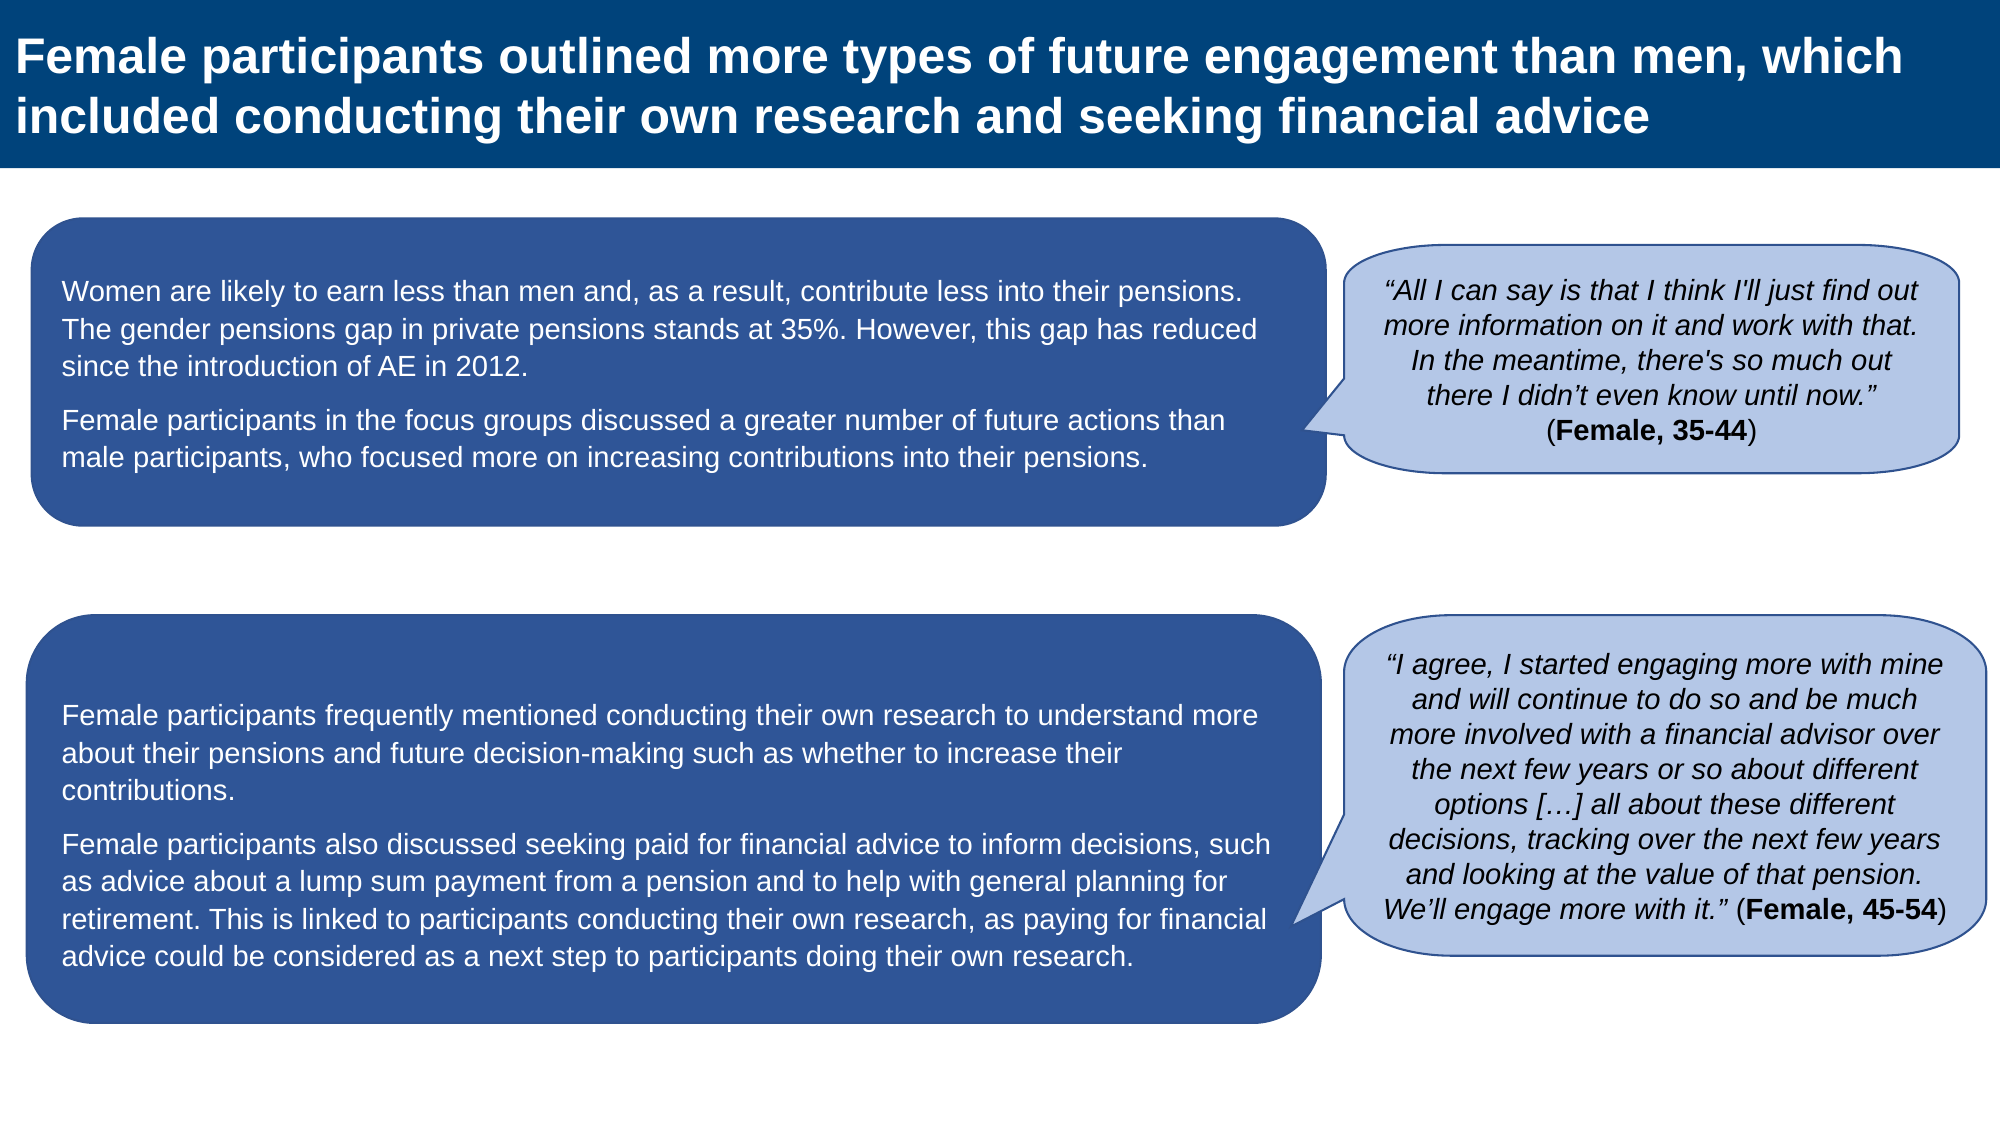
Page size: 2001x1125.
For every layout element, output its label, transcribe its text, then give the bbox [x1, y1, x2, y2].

text_box Women are likely to earn less than men and, as a result, contribute less into their pensions. The gender pensions gap in private pensions stands at 35%. However, this gap has reduced since the introduction of AE in 2012. Female participants in the focus groups discussed a greater number of future actions than male participants, who focused more on increasing contributions into their pensions. [31, 218, 1326, 526]
text_box “All I can say is that I think I'll just find out more information on it and work with that. In the meantime, there's so much out there I didn’t even know until now.” (Female, 35-44) [1302, 244, 1960, 474]
text_box “I agree, I started engaging more with mine and will continue to do so and be much more involved with a financial advisor over the next few years or so about different options […] all about these different decisions, tracking over the next few years and looking at the value of that pension. We’ll engage more with it.” (Female, 45-54) [1290, 615, 1987, 956]
text_box Female participants frequently mentioned conducting their own research to understand more about their pensions and future decision-making such as whether to increase their contributions. Female participants also discussed seeking paid for financial advice to inform decisions, such as advice about a lump sum payment from a pension and to help with general planning for retirement. This is linked to participants conducting their own research, as paying for financial advice could be considered as a next step to participants doing their own research. [26, 615, 1321, 1023]
title Female participants outlined more types of future engagement than men, which included conducting their own research and seeking financial advice [0, 0, 2000, 169]
